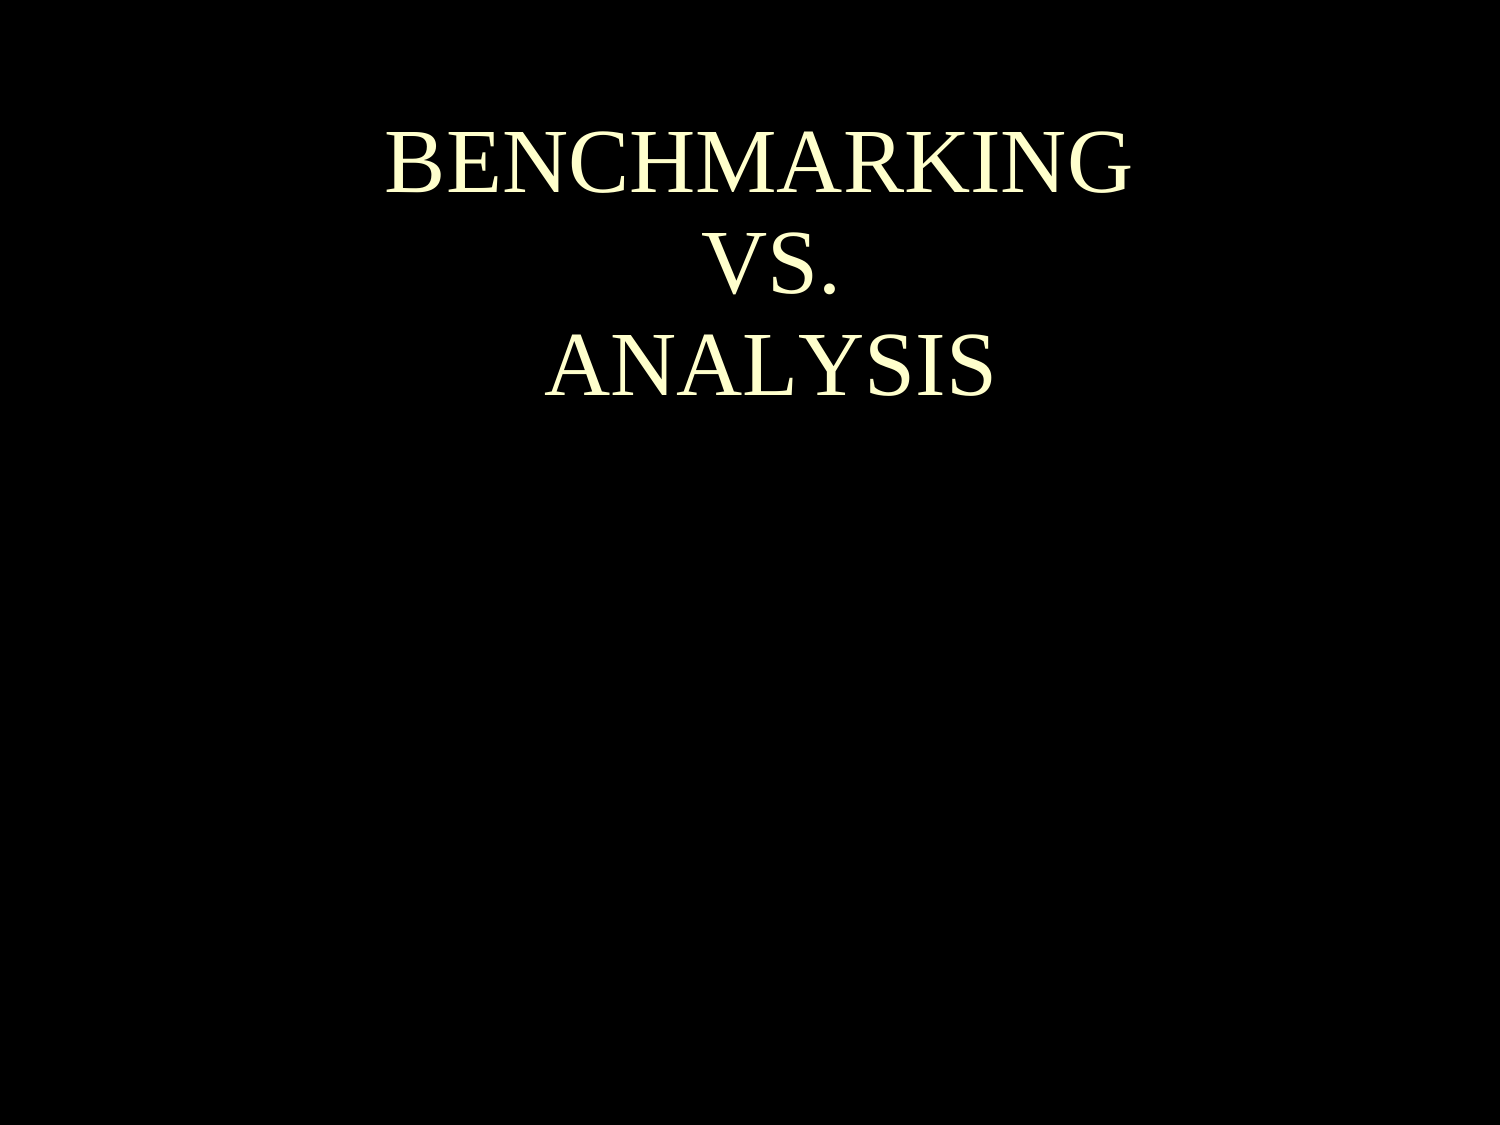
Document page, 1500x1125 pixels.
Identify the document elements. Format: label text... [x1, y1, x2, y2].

title BENCHMARKING VS. ANALYSIS [42, 37, 1500, 488]
